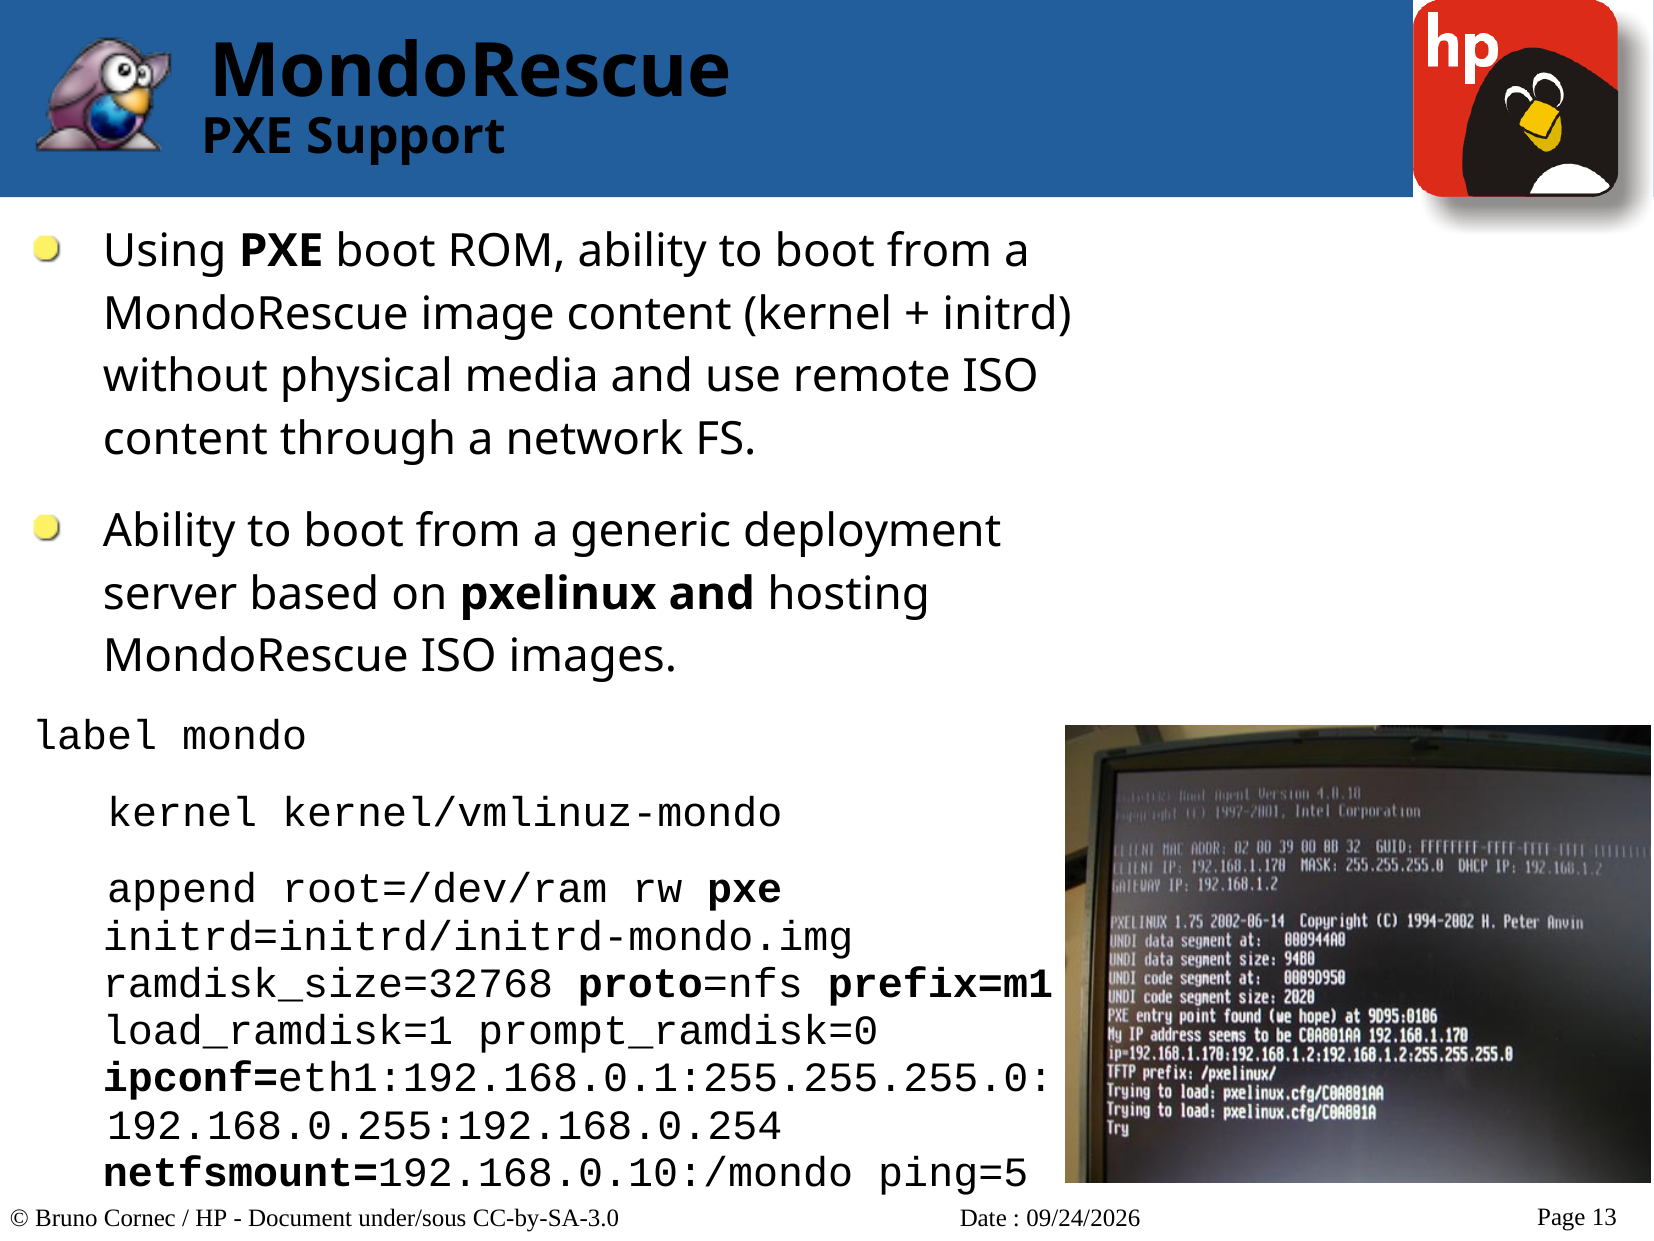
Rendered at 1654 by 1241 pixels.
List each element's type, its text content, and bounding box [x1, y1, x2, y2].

picture [1413, 0, 1654, 235]
list Using PXE boot ROM, ability to boot from a MondoRescue image content (kernel + initrd) without physical media and use remote ISO content through a network FS. Ability to boot from a generic deployment server based on pxelinux and hosting MondoRescue ISO images. label mondo kernel kernel/vmlinuz-mondo append root=/dev/ram rw pxe initrd=initrd/initrd-mondo.img ramdisk_size=32768 proto=nfs prefix=m1 load_ramdisk=1 prompt_ramdisk=0 ipconf=eth1:192.168.0.1:255.255.255.0: 192.168.0.255:192.168.0.254 netfsmount=192.168.0.10:/mondo ping=5 [20, 217, 1093, 1181]
picture [1065, 725, 1651, 1183]
picture [0, 0, 211, 199]
title PXE Support [201, 32, 1191, 241]
